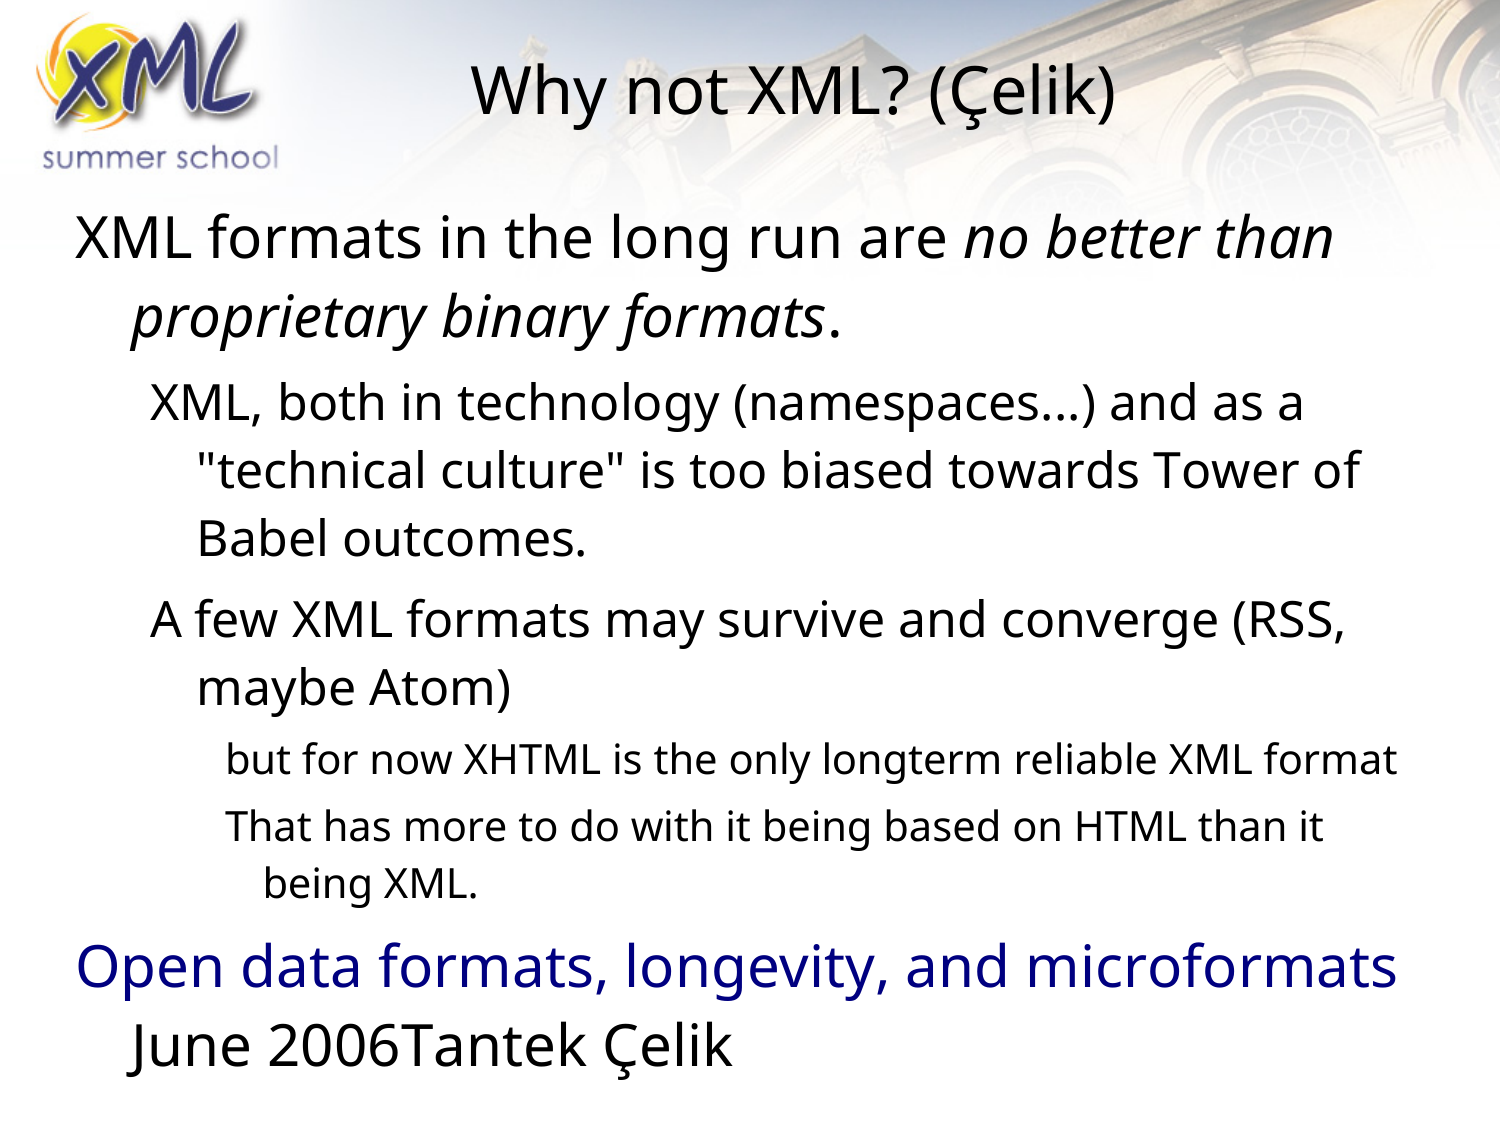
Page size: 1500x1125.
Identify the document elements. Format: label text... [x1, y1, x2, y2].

list XML formats in the long run are no better than proprietary binary formats. XML, both in technology (namespaces...) and as a "technical culture" is too biased towards Tower of Babel outcomes. A few XML formats may survive and converge (RSS, maybe Atom) but for now XHTML is the only longterm reliable XML format That has more to do with it being based on HTML than it being XML. Open data formats, longevity, and microformatsJune 2006Tantek Çelik [75, 195, 1426, 1013]
title Why not XML? (Çelik) [281, 8, 1306, 170]
picture [0, 0, 1500, 1125]
